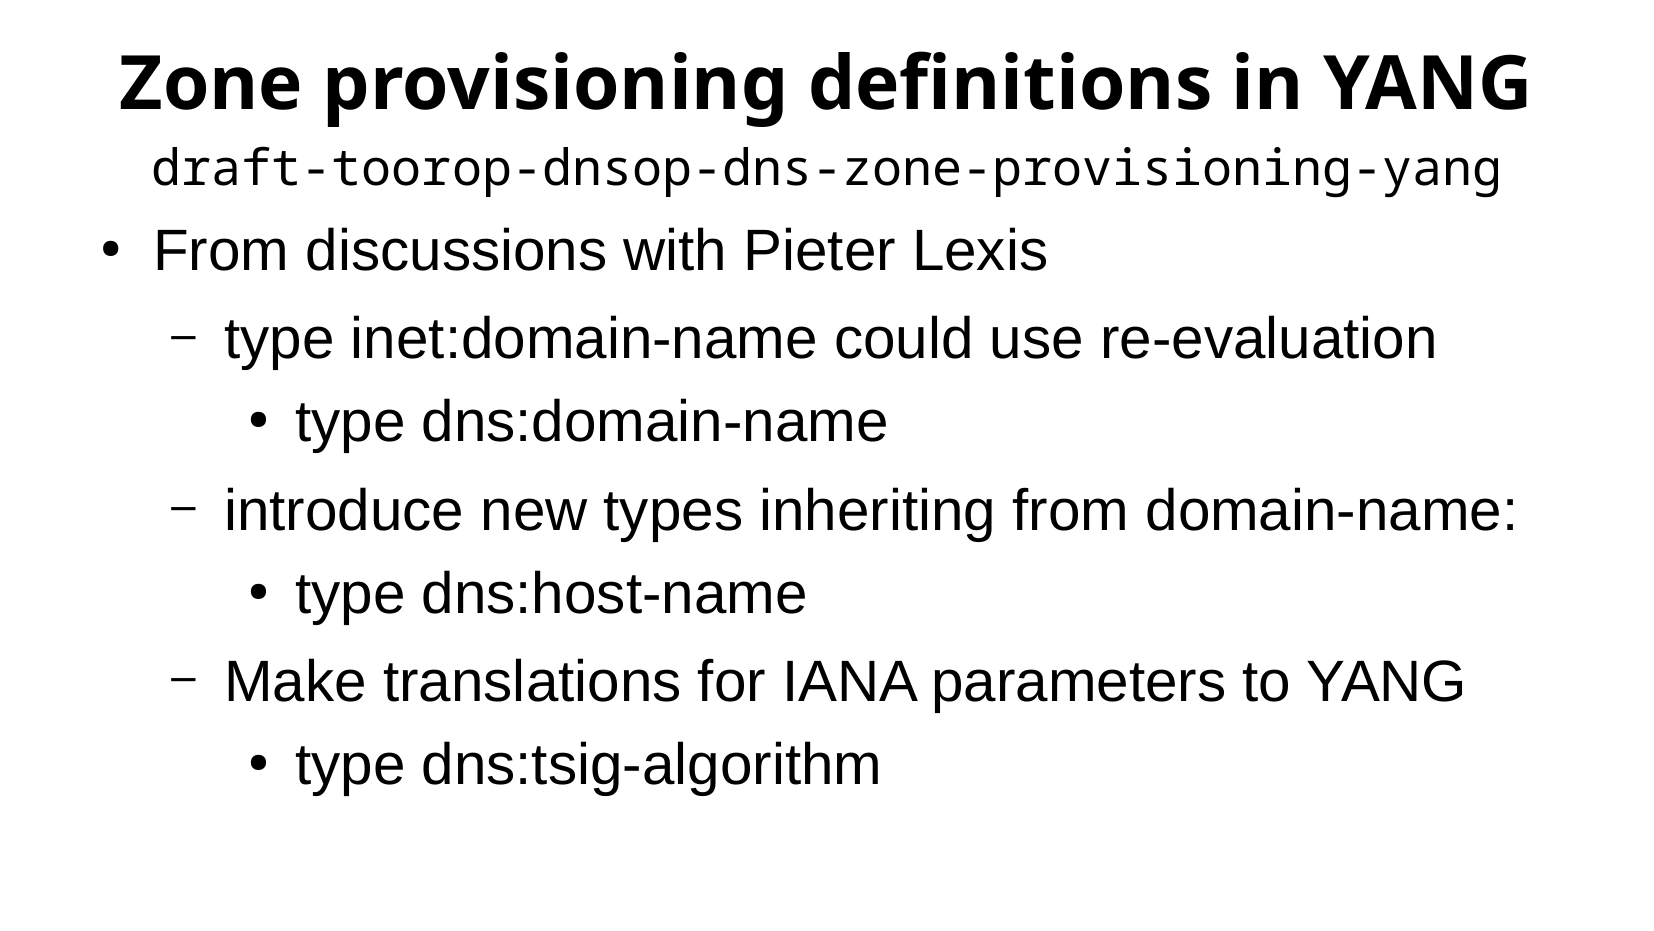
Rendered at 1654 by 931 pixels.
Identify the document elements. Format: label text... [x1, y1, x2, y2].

title Zone provisioning definitions in YANG draft-toorop-dnsop-dns-zone-provisioning-yang [82, 37, 1571, 193]
list From discussions with Pieter Lexis type inet:domain-name could use re-evaluation type dns:domain-name introduce new types inheriting from domain-name: type dns:host-name Make translations for IANA parameters to YANG type dns:tsig-algorithm [82, 217, 1642, 931]
